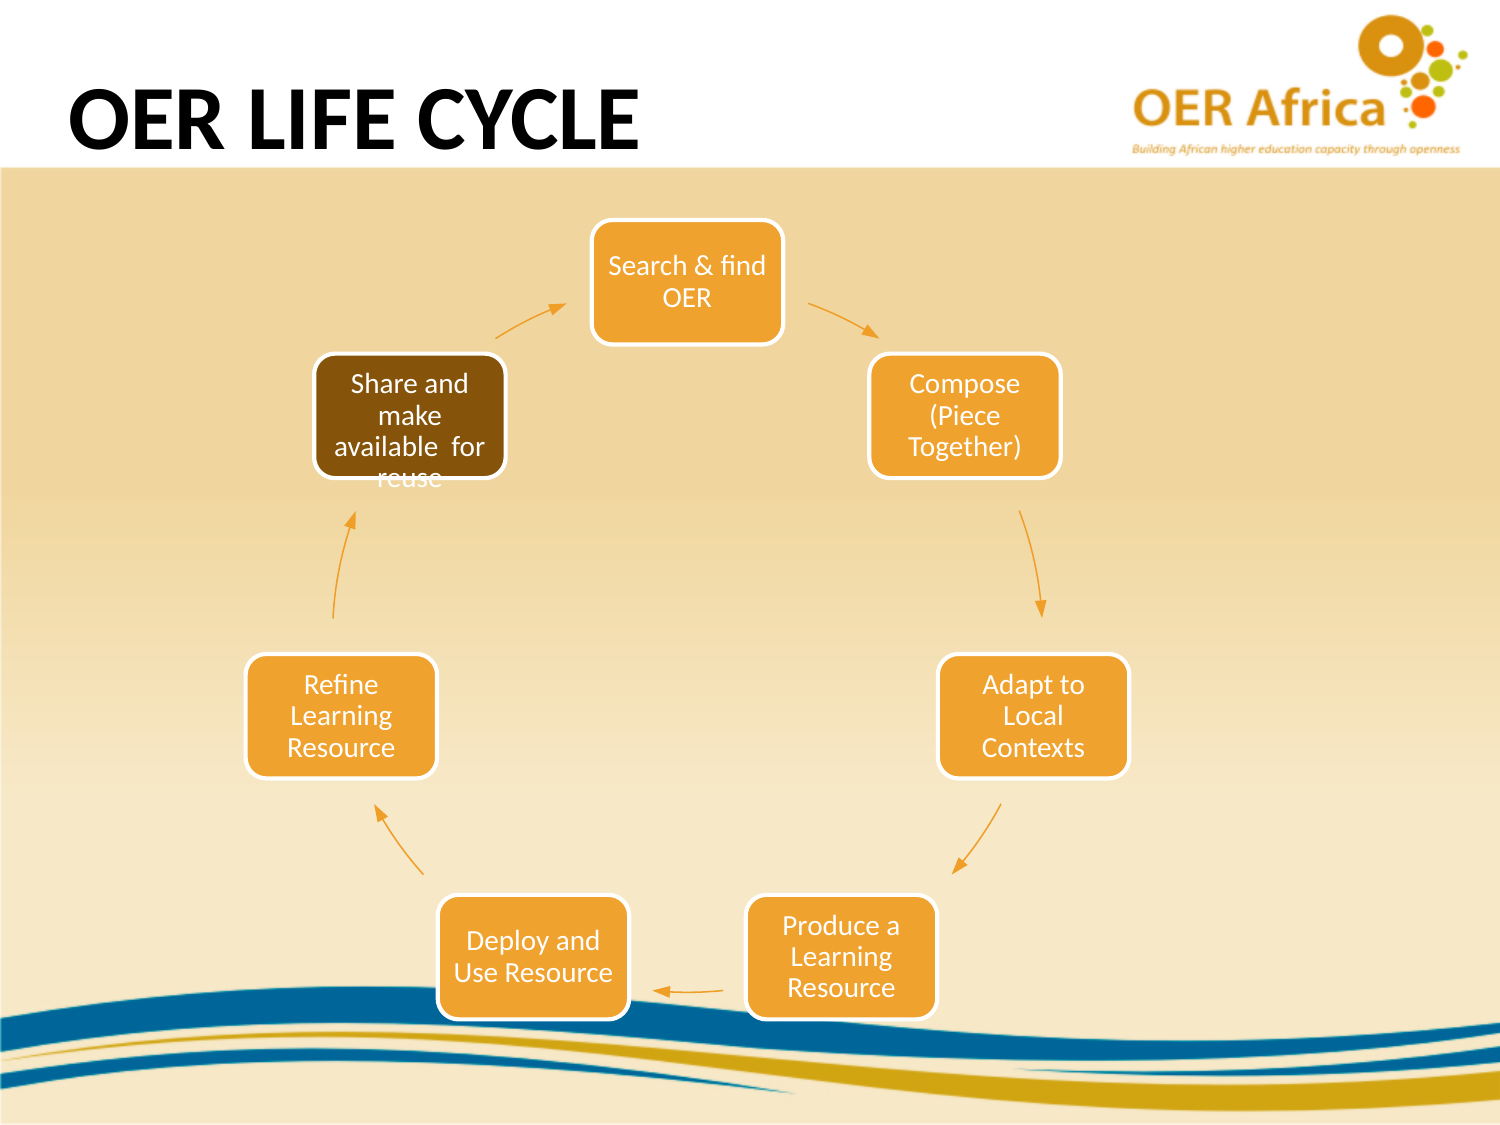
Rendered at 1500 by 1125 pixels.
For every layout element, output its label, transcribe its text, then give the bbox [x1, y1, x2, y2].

text_box Search & find OER [591, 219, 784, 345]
title OER LIFE CYCLE [53, 19, 1404, 207]
text_box Share and make available for reuse [314, 353, 506, 479]
text_box Compose (Piece Together) [869, 353, 1061, 479]
text_box Adapt to Local Contexts [937, 653, 1130, 779]
text_box Deploy and Use Resource [437, 894, 630, 1020]
text_box Produce a Learning Resource [745, 894, 938, 1020]
text_box Refine Learning Resource [245, 653, 438, 779]
